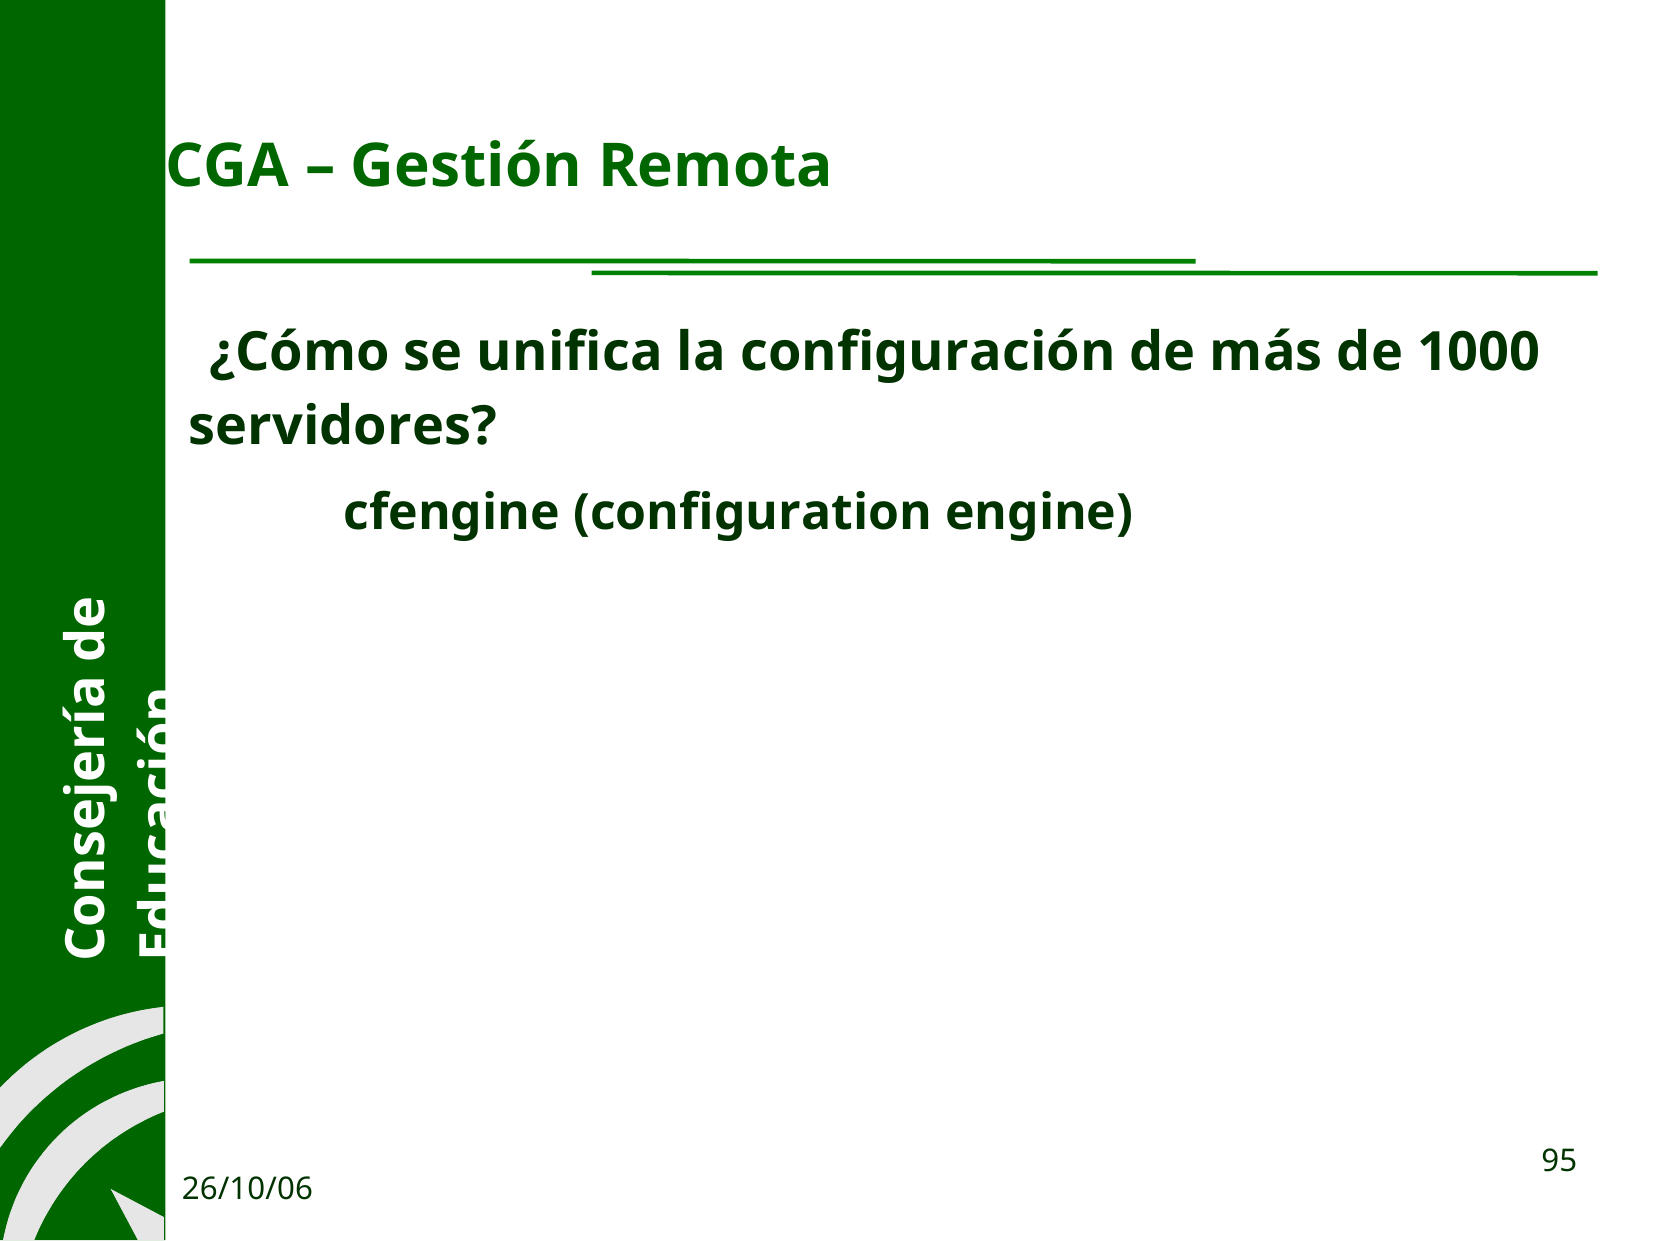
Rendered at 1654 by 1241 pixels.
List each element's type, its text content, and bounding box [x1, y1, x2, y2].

list ¿Cómo se unifica la configuración de más de 1000 servidores? cfengine (configuration engine) [189, 312, 1583, 1133]
title CGA – Gestión Remota [165, 53, 1654, 261]
